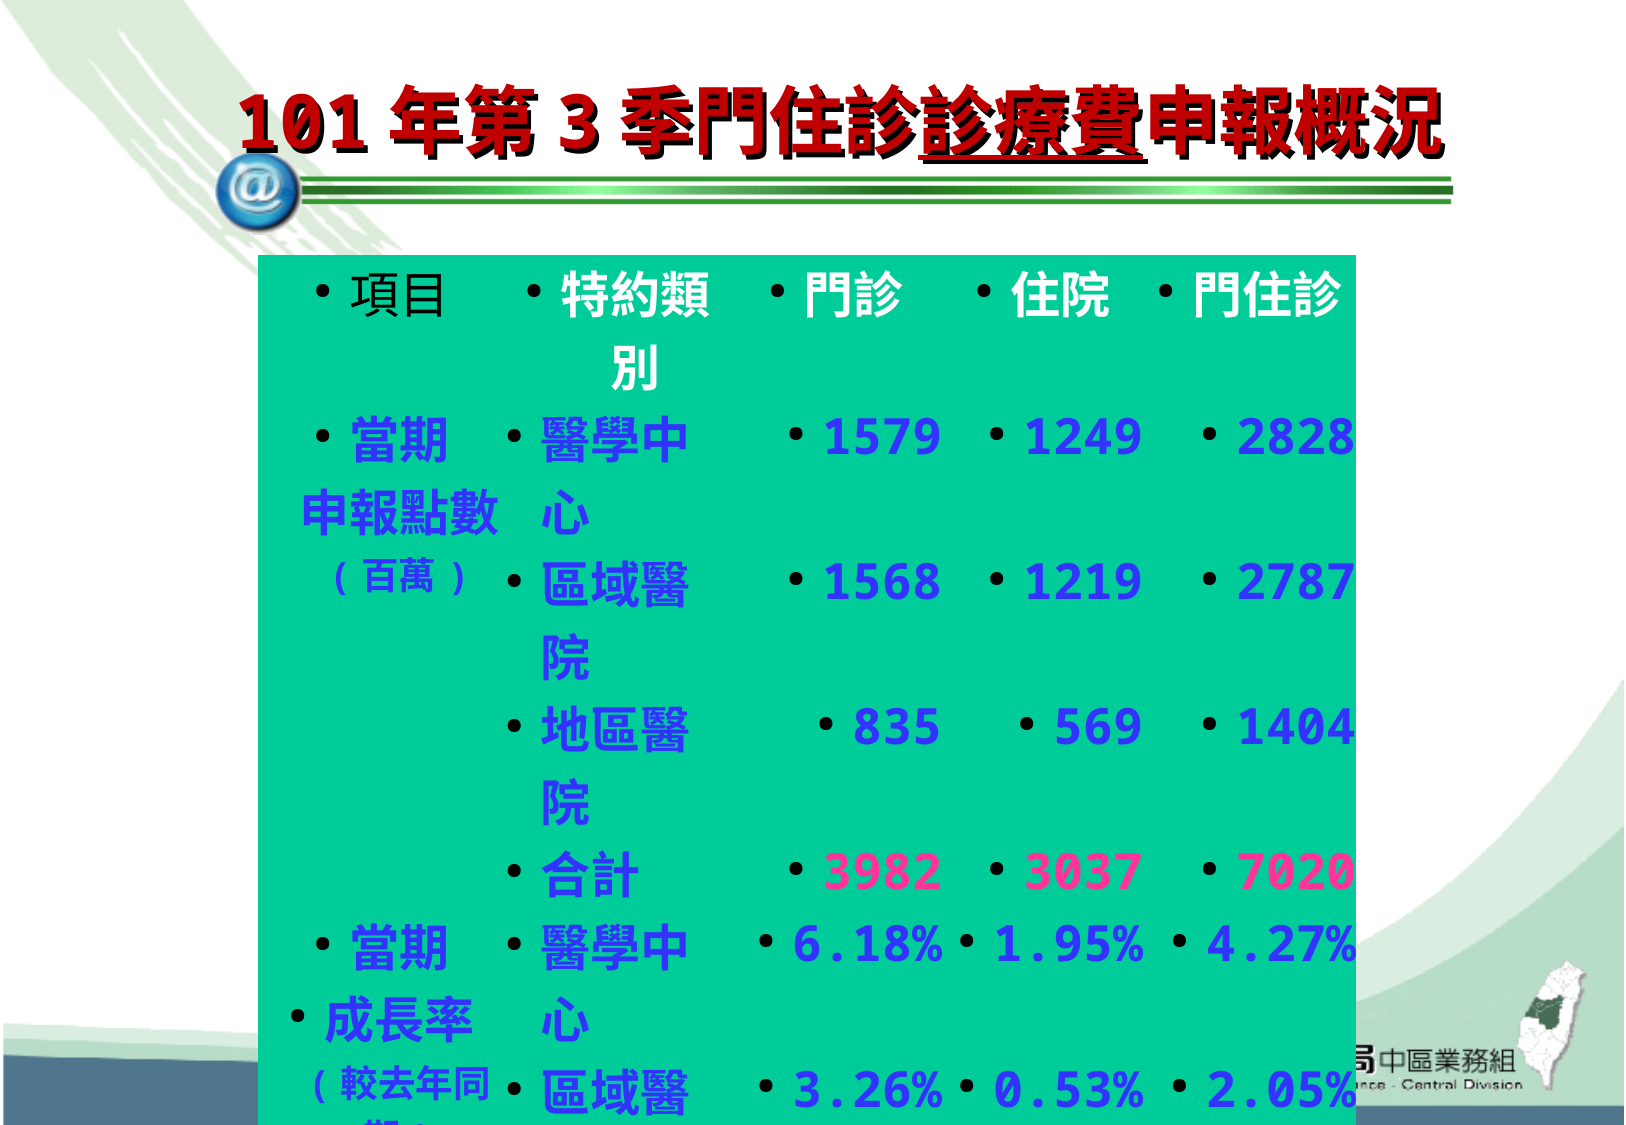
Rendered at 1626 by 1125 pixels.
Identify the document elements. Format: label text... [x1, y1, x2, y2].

table_cell 3037 [942, 836, 1143, 908]
table_cell 0.53% [942, 1054, 1143, 1125]
table_cell 835 [730, 691, 942, 836]
table_cell 醫學中心 [505, 401, 730, 546]
table_cell 1568 [730, 546, 942, 691]
table_cell 當期 成長率 (較去年同期) [258, 908, 505, 1125]
table_cell 區域醫院 [505, 1054, 730, 1125]
table_cell 2.05% [1143, 1054, 1356, 1125]
table_cell 當期 申報點數 (百萬) [258, 401, 505, 908]
table_cell 4.27% [1143, 908, 1356, 1054]
table_cell 7020 [1143, 836, 1356, 908]
table_cell 1579 [730, 401, 942, 546]
table_cell 合計 [505, 836, 730, 908]
table_cell 3982 [730, 836, 942, 908]
table_header 項目 [258, 255, 505, 401]
table_header 門診 [730, 255, 942, 401]
table_cell 1219 [942, 546, 1143, 691]
table_header 特約類別 [505, 255, 730, 401]
table_cell 1249 [942, 401, 1143, 546]
table_cell 1.95% [942, 908, 1143, 1054]
table_cell 2828 [1143, 401, 1356, 546]
title 101年第3季門住診診療費申報概況 [139, 66, 1539, 254]
table_cell 2787 [1143, 546, 1356, 691]
table_cell 1404 [1143, 691, 1356, 836]
table_header 住院 [942, 255, 1143, 401]
table_cell 區域醫院 [505, 546, 730, 691]
table_cell 6.18% [730, 908, 942, 1054]
table_cell 醫學中心 [505, 908, 730, 1054]
table_cell 3.26% [730, 1054, 942, 1125]
table_cell 569 [942, 691, 1143, 836]
table_header 門住診 [1143, 255, 1356, 401]
table_cell 地區醫院 [505, 691, 730, 836]
